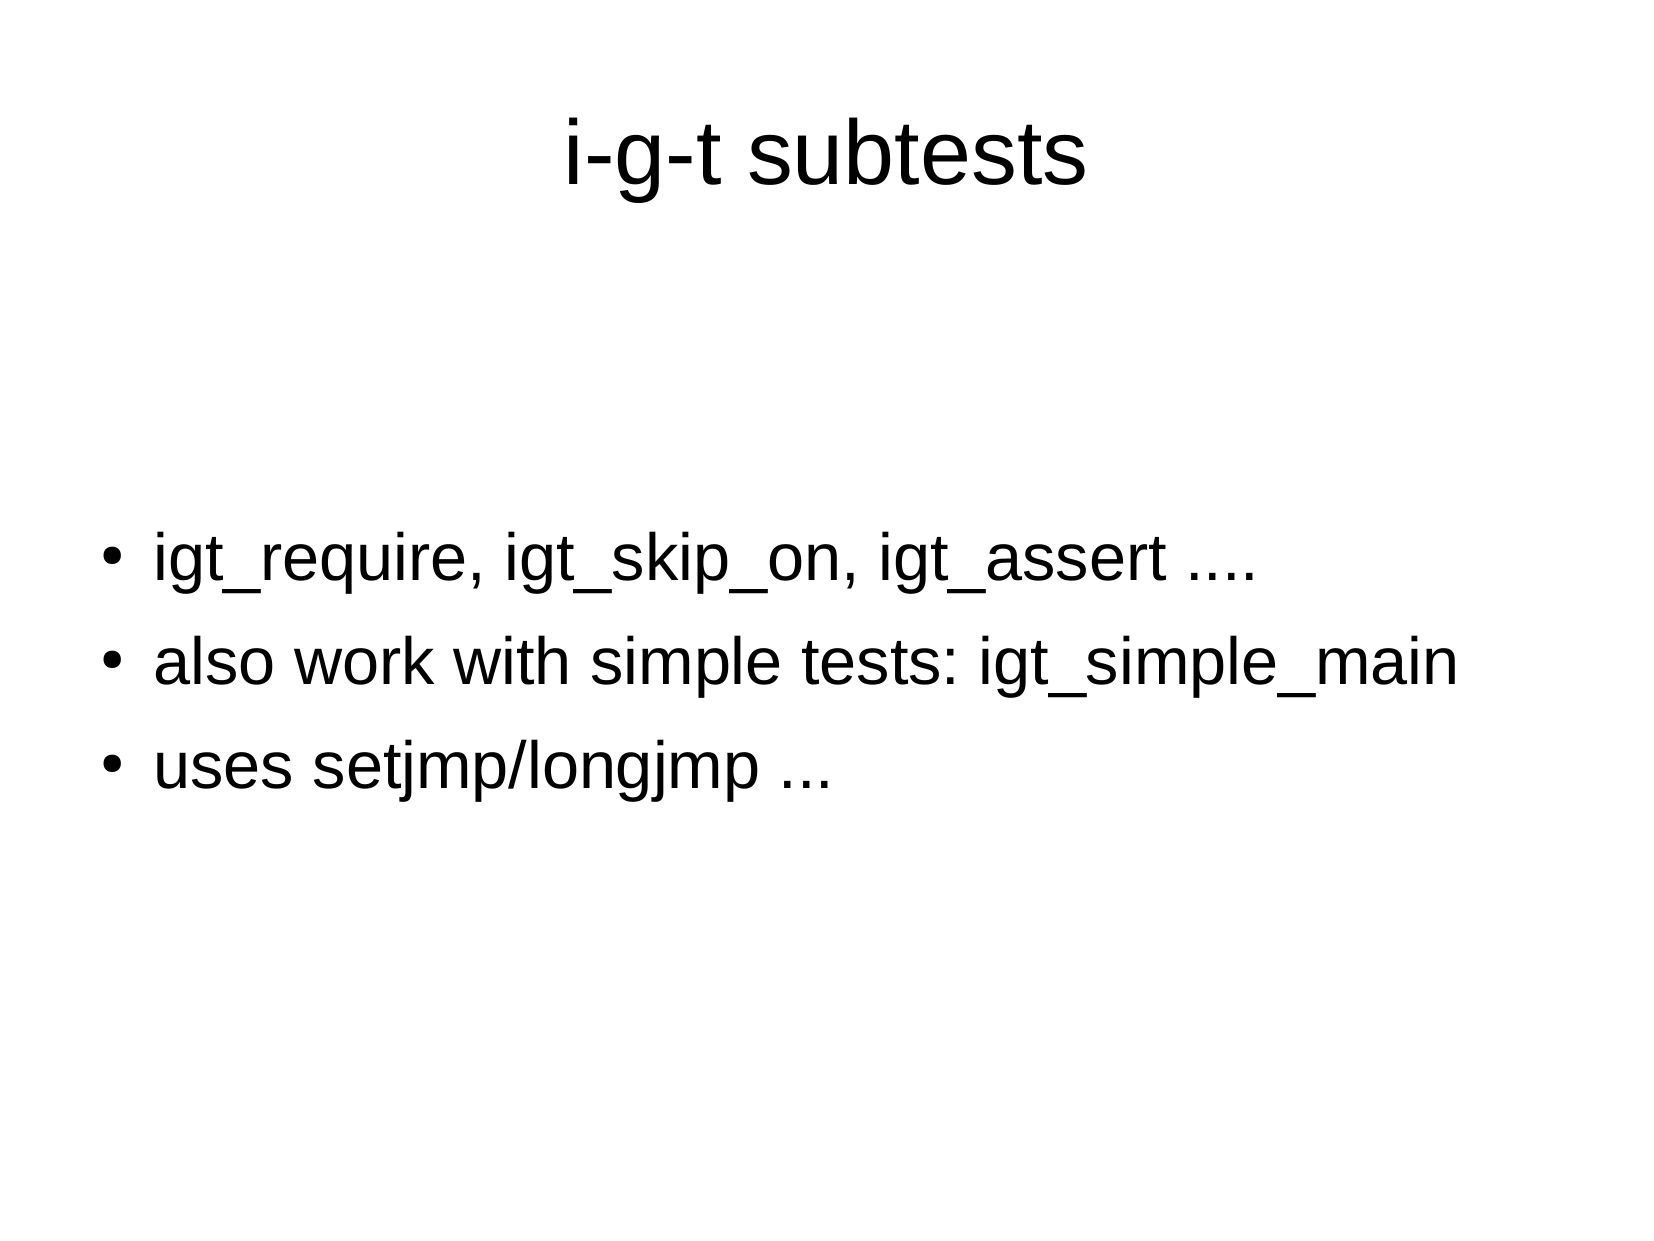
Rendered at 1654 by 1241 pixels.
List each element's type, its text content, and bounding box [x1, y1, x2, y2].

list igt_require, igt_skip_on, igt_assert .... also work with simple tests: igt_simple_main uses setjmp/longjmp ... [82, 519, 1571, 1109]
title i-g-t subtests [82, 49, 1571, 257]
